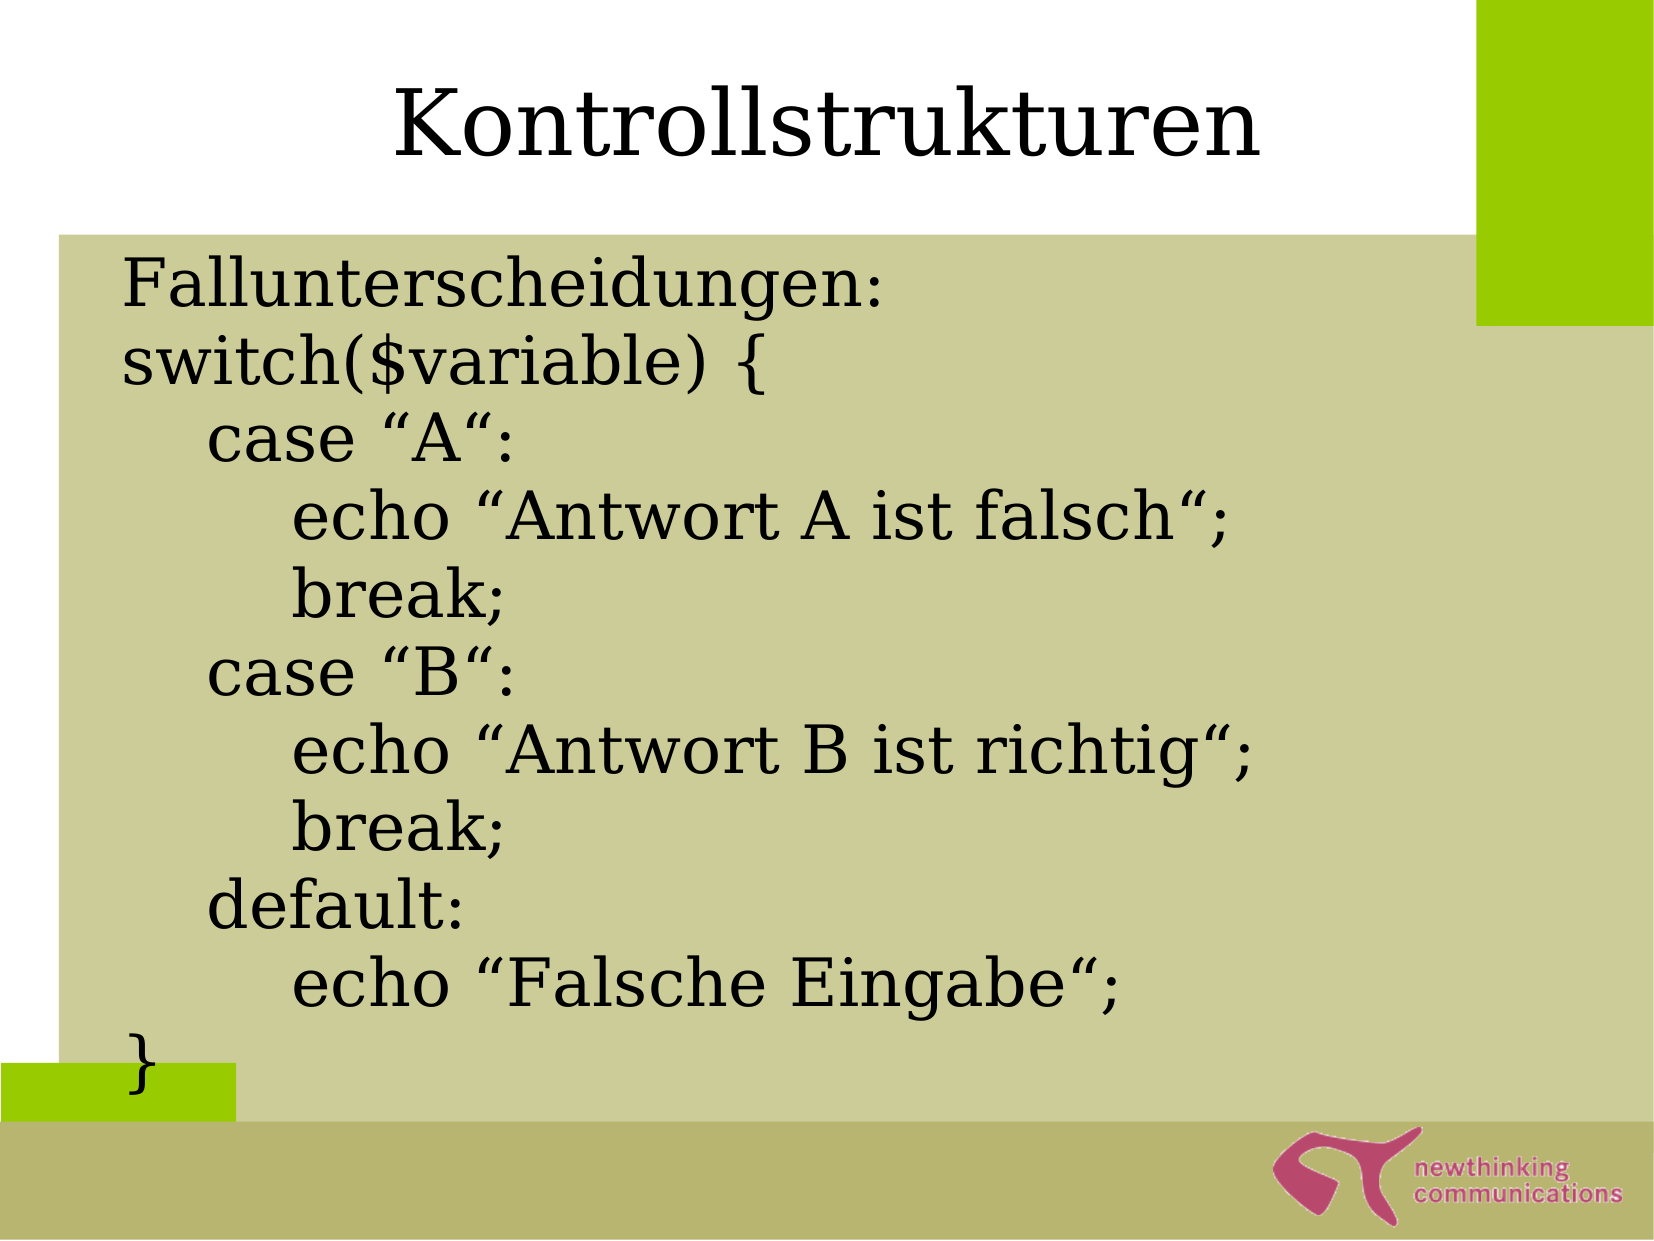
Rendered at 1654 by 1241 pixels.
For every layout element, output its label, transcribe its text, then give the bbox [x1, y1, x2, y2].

subtitle Fallunterscheidungen: switch($variable) { case “A“: echo “Antwort A ist falsch“; break; case “B“: echo “Antwort B ist richtig“; break; default: echo “Falsche Eingabe“; } [121, 244, 1534, 1100]
picture [1273, 1127, 1641, 1241]
title Kontrollstrukturen [121, 20, 1534, 228]
